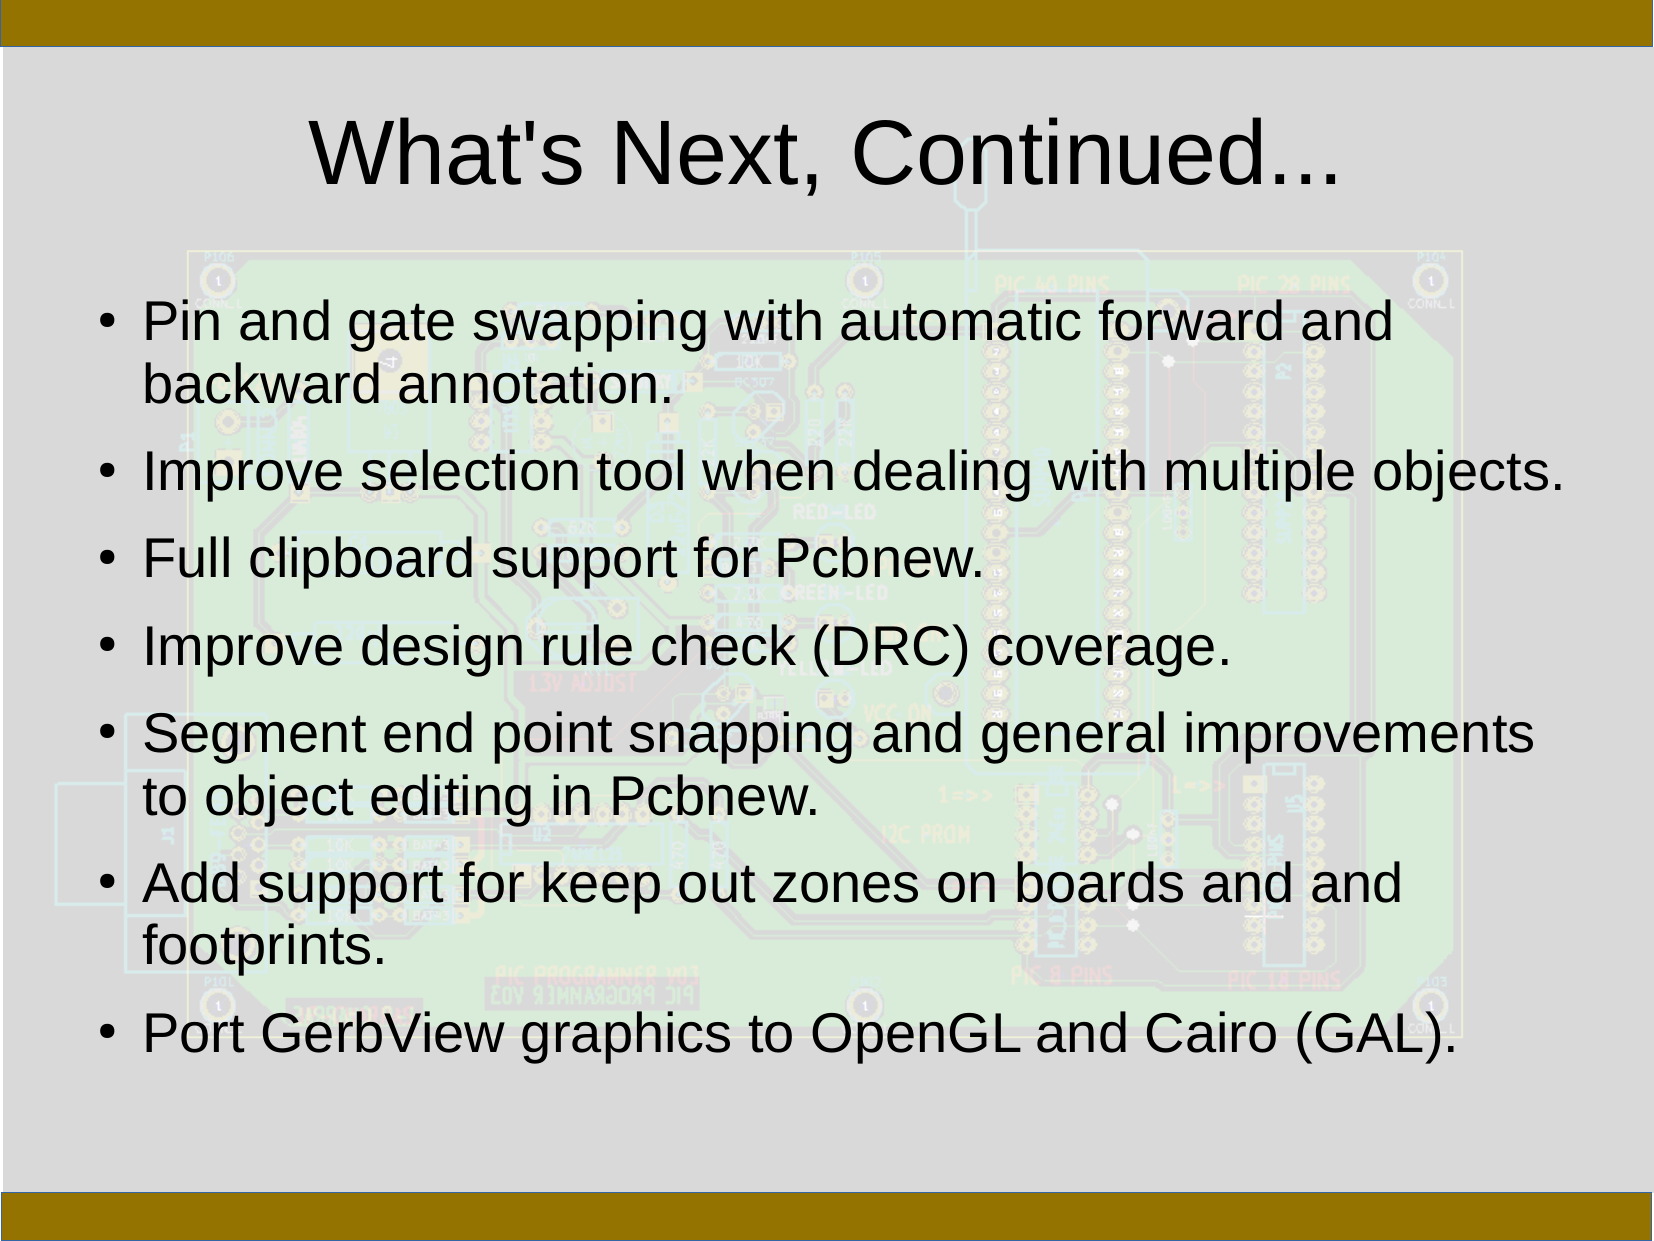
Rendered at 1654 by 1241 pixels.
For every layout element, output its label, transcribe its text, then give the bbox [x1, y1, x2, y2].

text_box [0, 0, 1653, 47]
picture [3, 47, 1654, 1194]
title What's Next, Continued... [82, 49, 1571, 257]
list Pin and gate swapping with automatic forward and backward annotation. Improve selection tool when dealing with multiple objects. Full clipboard support for Pcbnew. Improve design rule check (DRC) coverage. Segment end point snapping and general improvements to object editing in Pcbnew. Add support for keep out zones on boards and and footprints. Port GerbView graphics to OpenGL and Cairo (GAL). [82, 290, 1571, 1110]
text_box [1, 1192, 1652, 1241]
